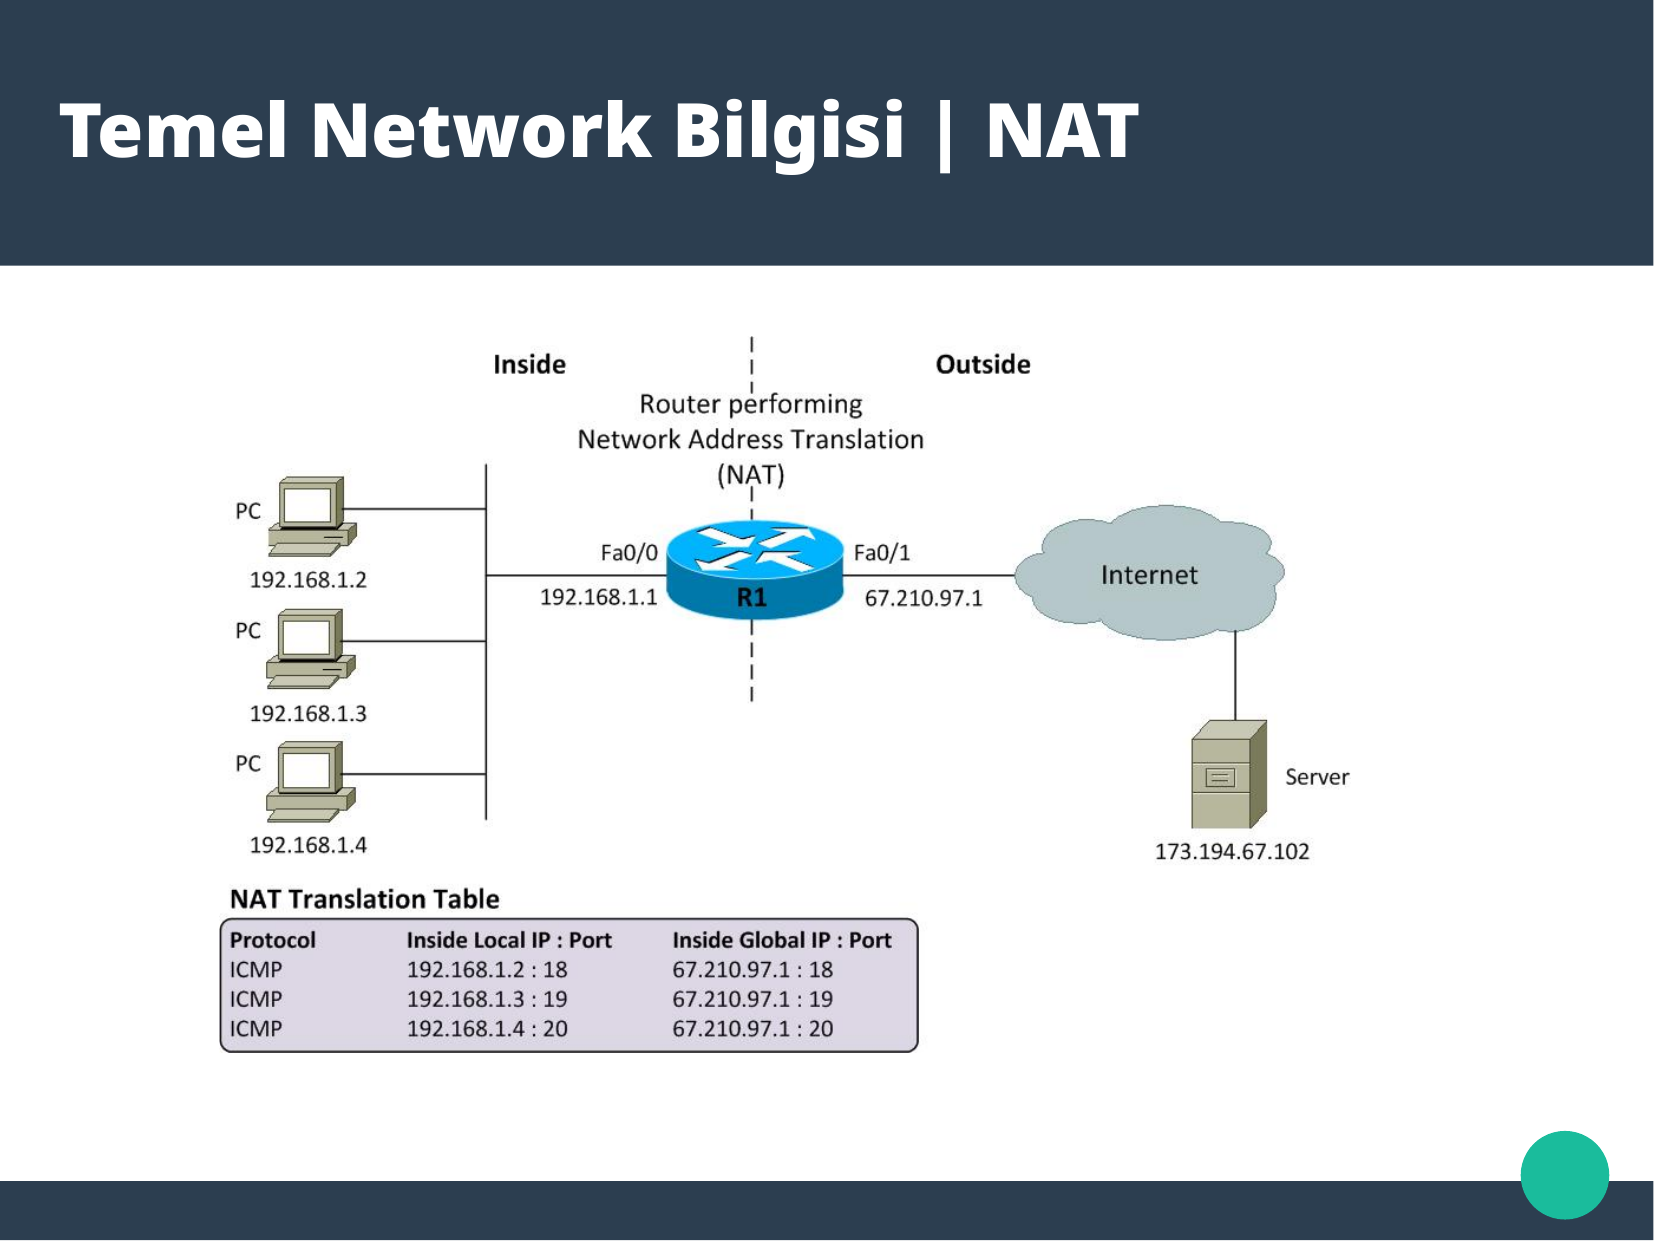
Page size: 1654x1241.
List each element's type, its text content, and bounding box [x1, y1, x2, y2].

title Temel Network Bilgisi | NAT [59, 49, 1595, 207]
picture [219, 336, 1351, 1053]
